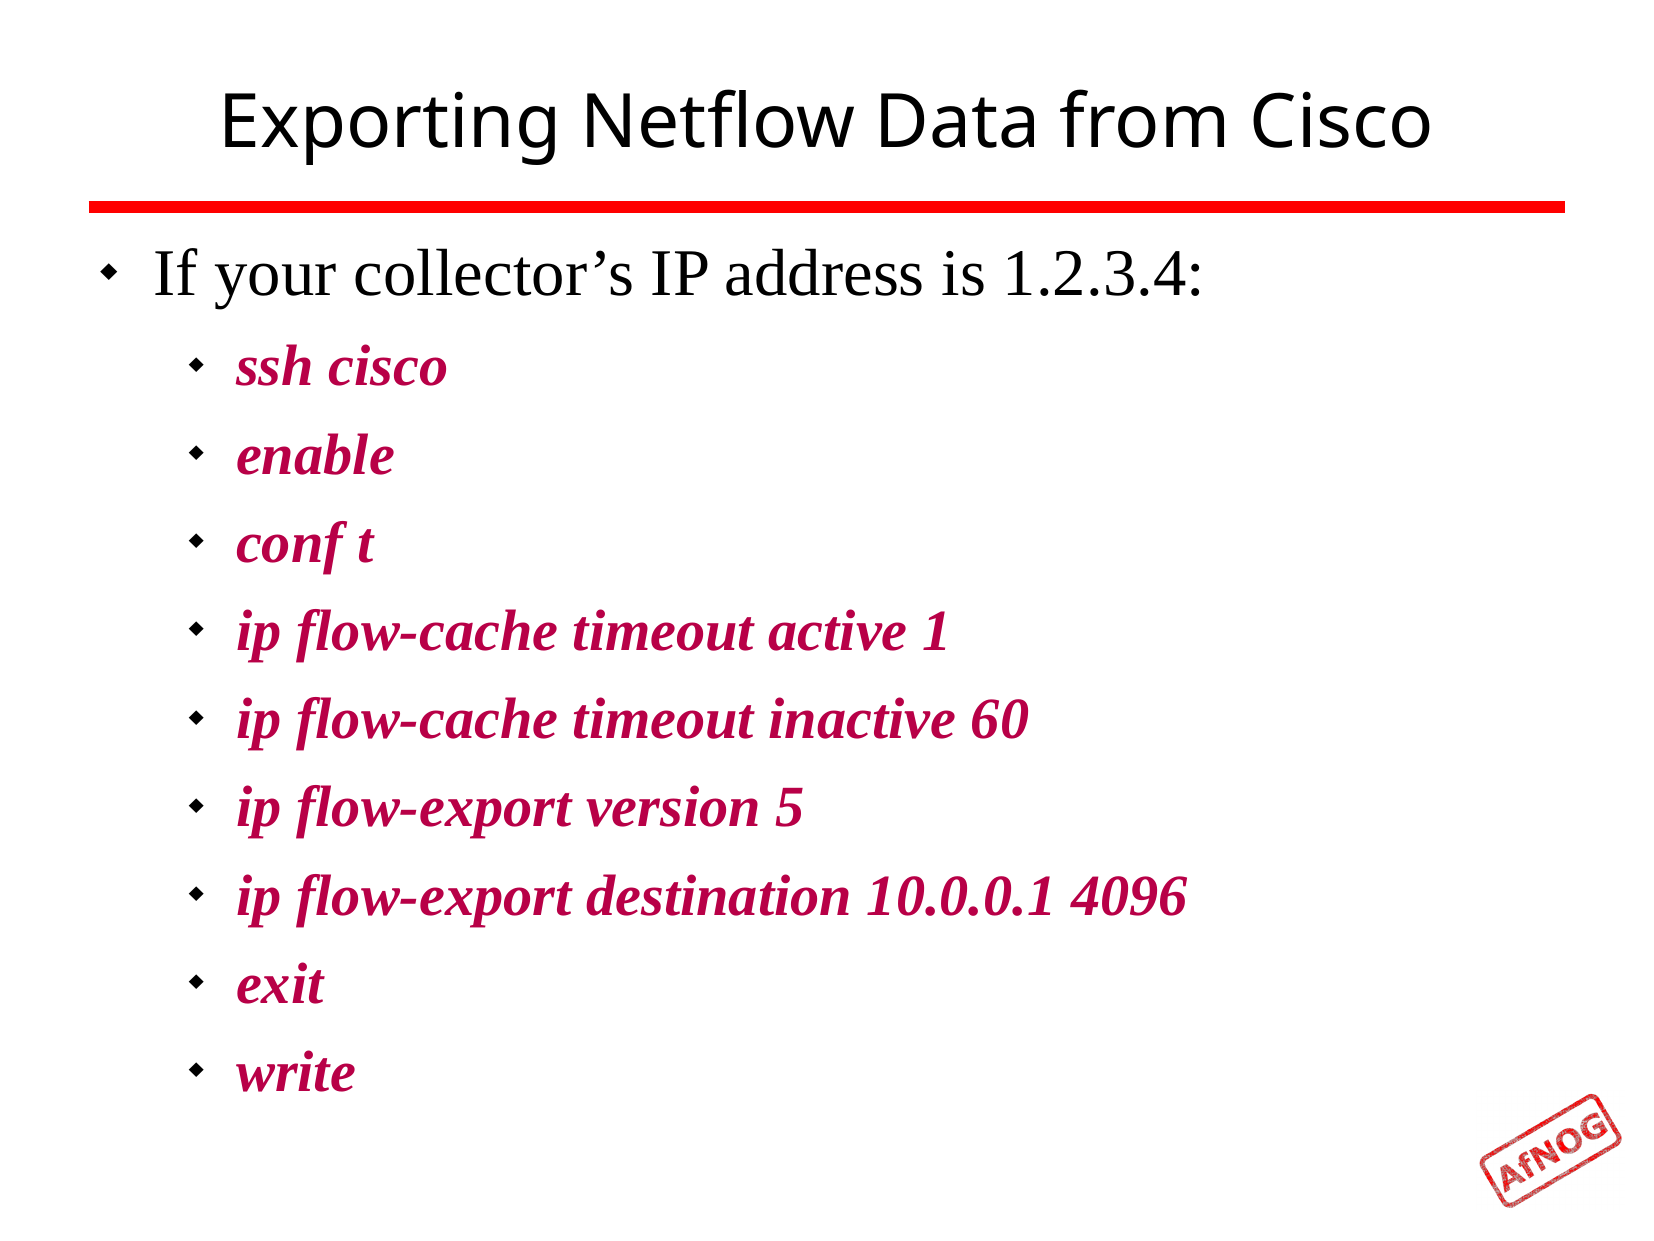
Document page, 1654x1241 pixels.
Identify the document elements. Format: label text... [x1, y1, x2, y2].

picture [1476, 1090, 1625, 1211]
title Exporting Netflow Data from Cisco [82, 29, 1571, 207]
list If your collector’s IP address is 1.2.3.4: ssh cisco enable conf t ip flow-cache timeout active 1 ip flow-cache timeout inactive 60 ip flow-export version 5 ip flow-export destination 10.0.0.1 4096 exit write [82, 236, 1571, 1108]
